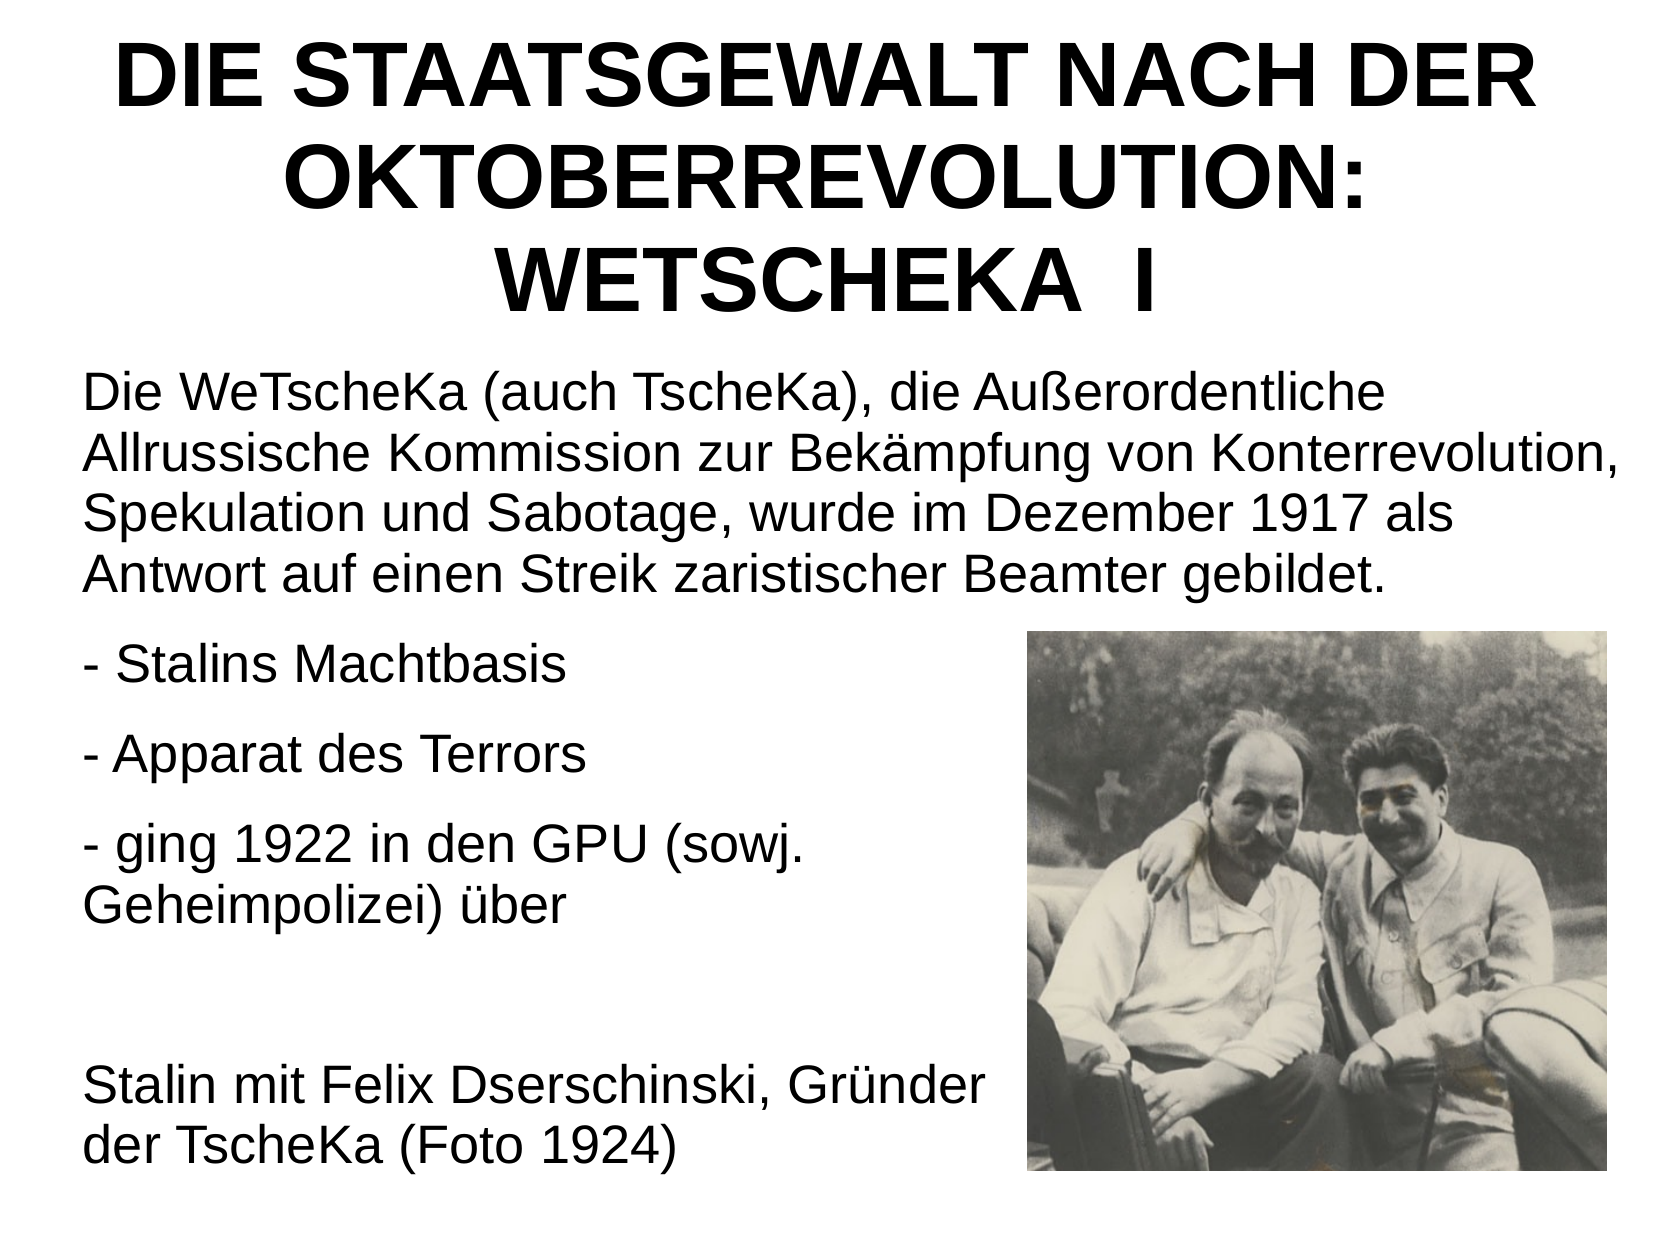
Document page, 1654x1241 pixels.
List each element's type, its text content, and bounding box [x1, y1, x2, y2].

title DIE STAATSGEWALT NACH DER OKTOBERREVOLUTION: WETSCHEKA I [82, 23, 1571, 271]
list Die WeTscheKa (auch TscheKa), die Außerordentliche Allrussische Kommission zur Bekämpfung von Konterrevolution, Spekulation und Sabotage, wurde im Dezember 1917 als Antwort auf einen Streik zaristischer Beamter gebildet. - Stalins Machtbasis - Apparat des Terrors - ging 1922 in den GPU (sowj. Geheimpolizei) über Stalin mit Felix Dserschinski, Gründer der TscheKa (Foto 1924) [82, 271, 1630, 1241]
picture [1027, 631, 1607, 1171]
